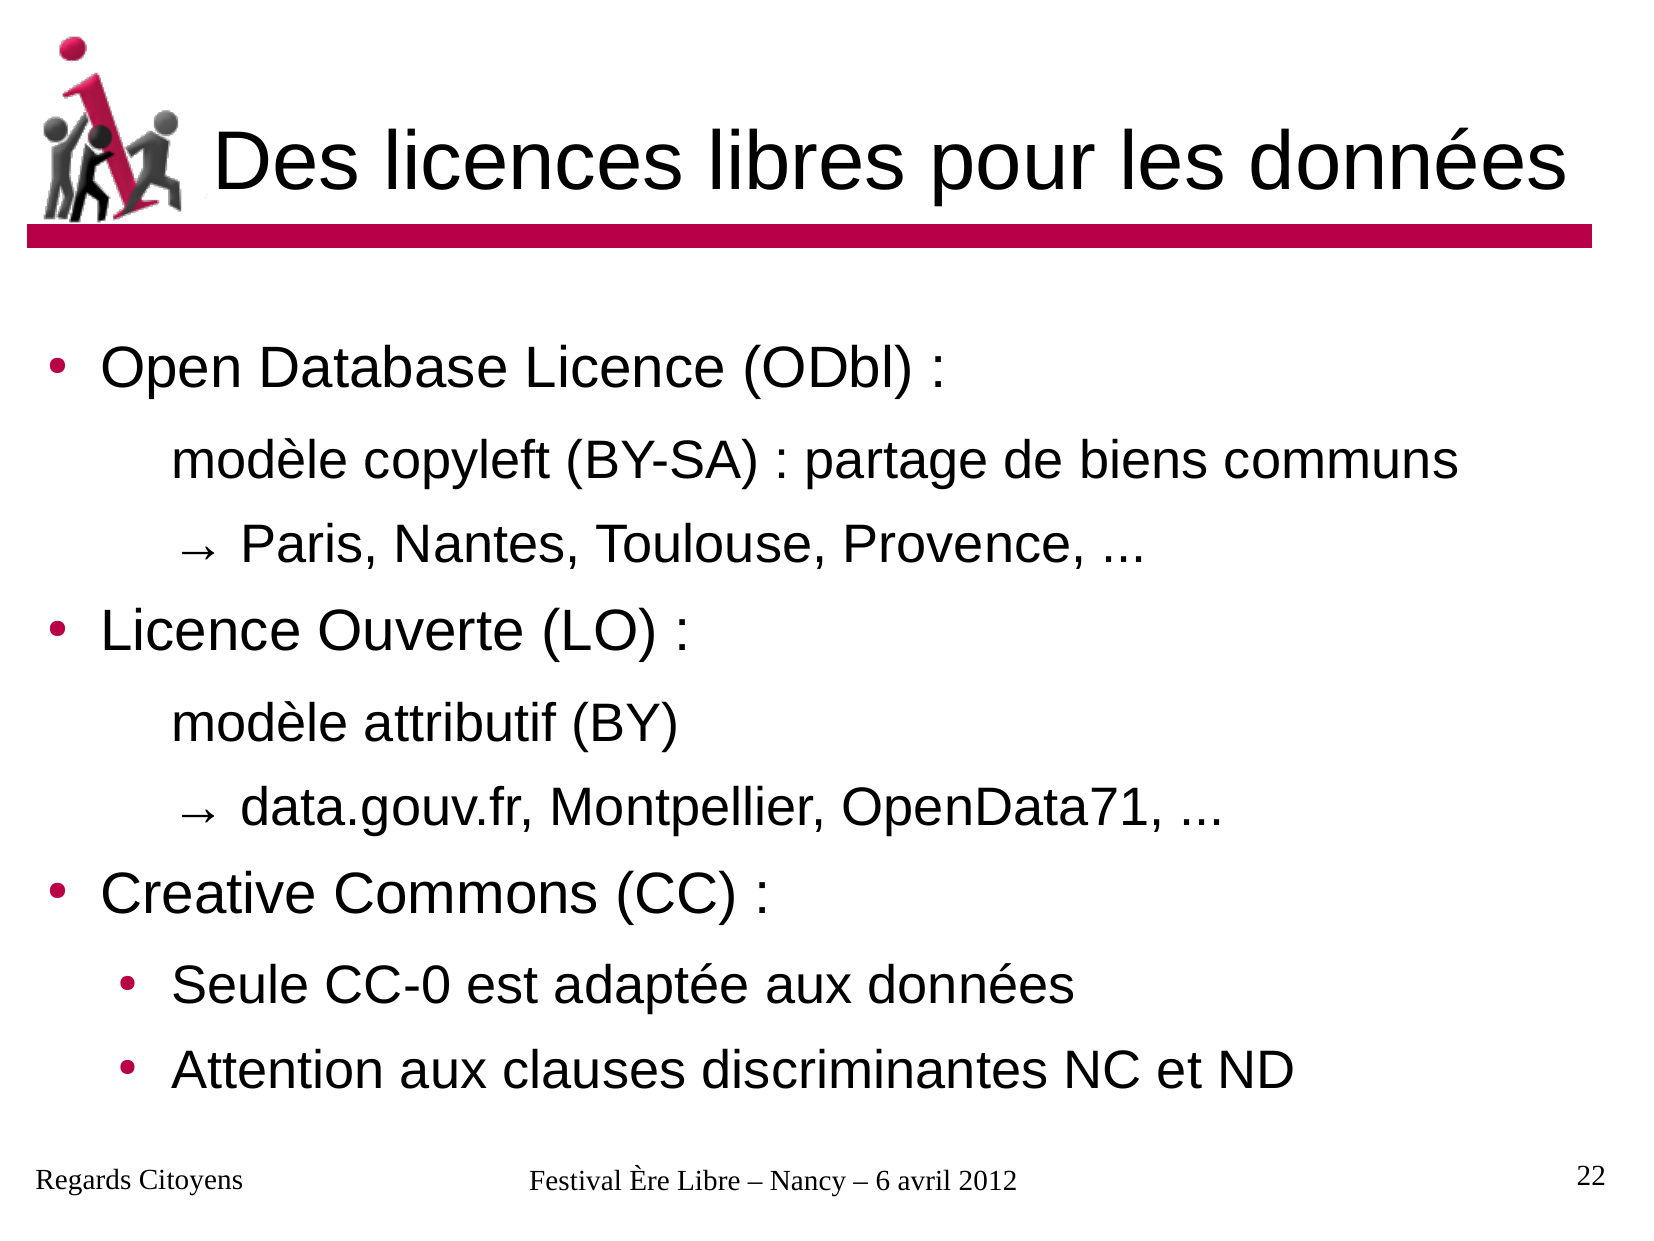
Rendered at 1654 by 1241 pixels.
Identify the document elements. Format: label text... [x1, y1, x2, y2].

title Des licences libres pour les données [212, 64, 1654, 230]
picture [27, 31, 208, 224]
list Open Database Licence (ODbl) : modèle copyleft (BY-SA) : partage de biens communs → Paris, Nantes, Toulouse, Provence, ... Licence Ouverte (LO) : modèle attributif (BY) → data.gouv.fr, Montpellier, OpenData71, ... Creative Commons (CC) : Seule CC-0 est adaptée aux données Attention aux clauses discriminantes NC et ND [29, 230, 1654, 1241]
